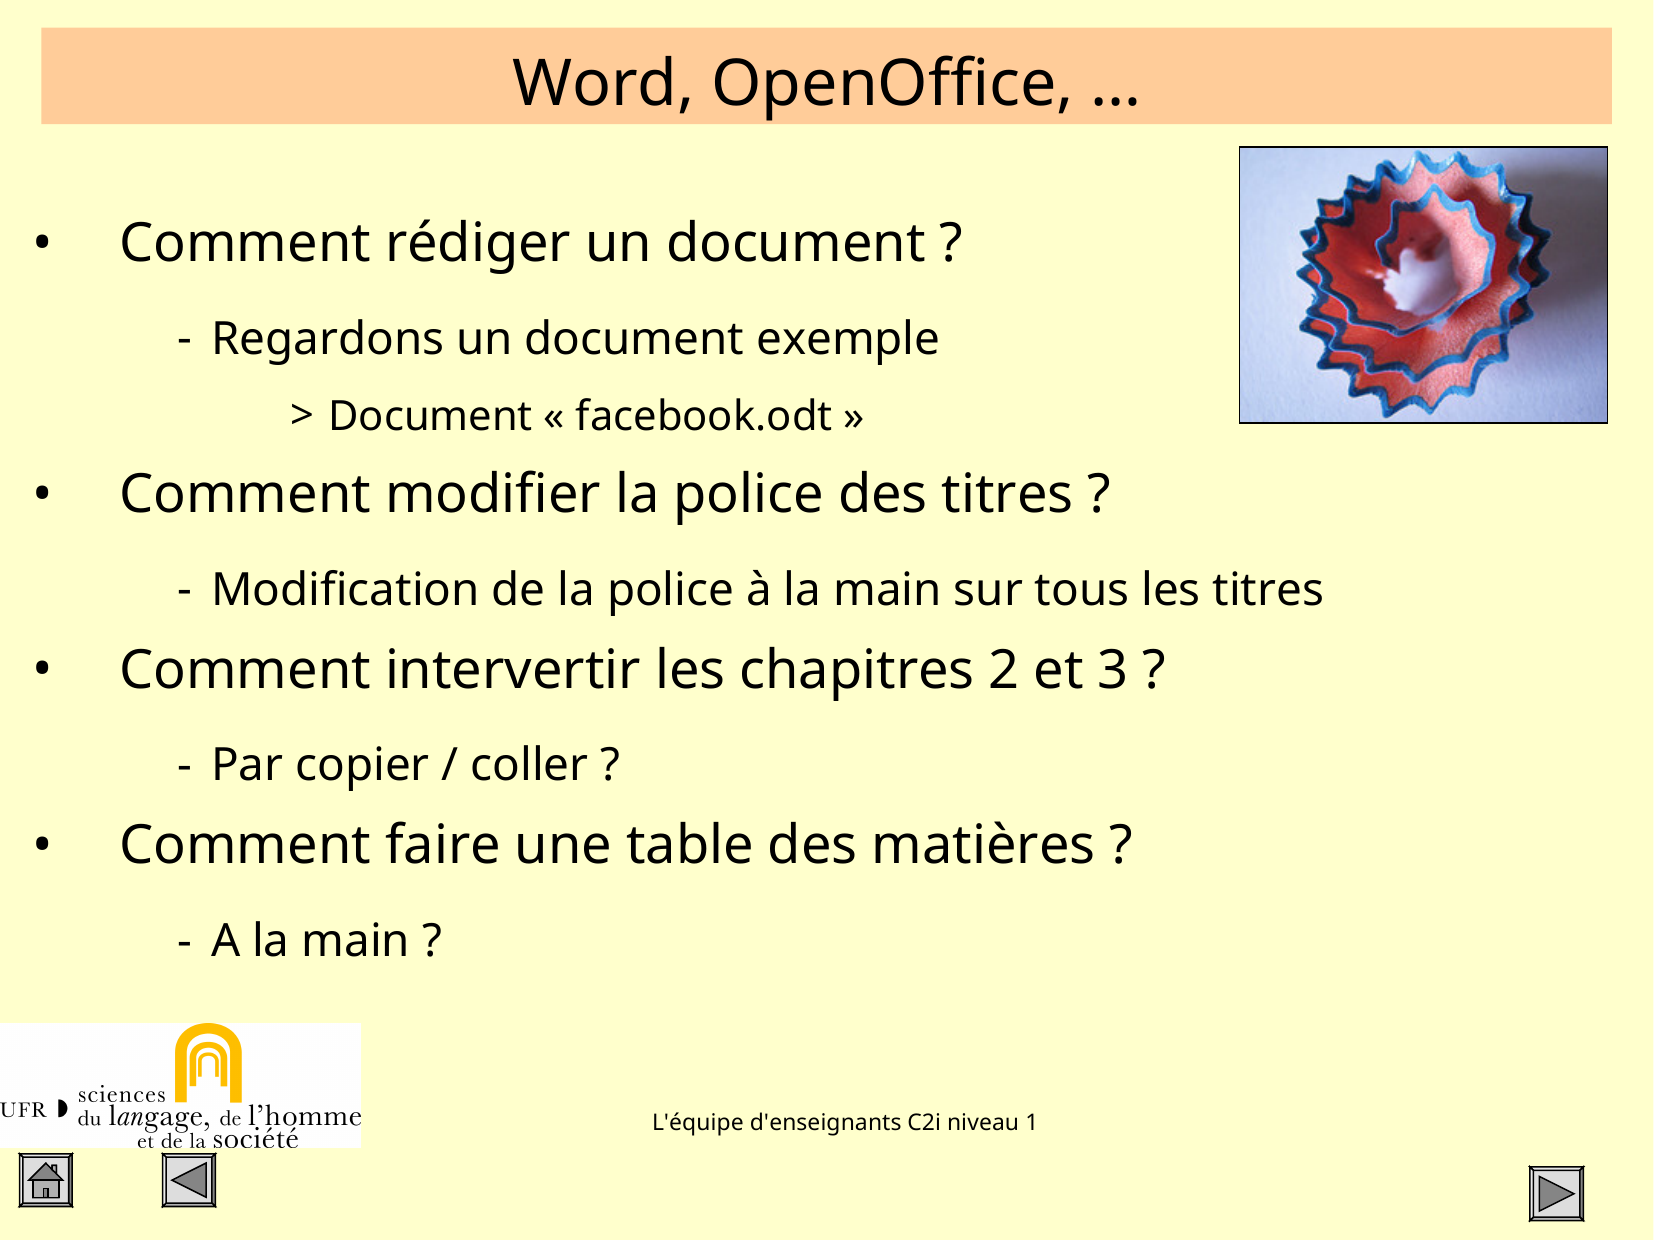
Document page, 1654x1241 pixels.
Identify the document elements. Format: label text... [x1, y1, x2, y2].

picture [1240, 147, 1607, 423]
title Word, OpenOffice, … [41, 27, 1612, 125]
picture [0, 1023, 361, 1148]
list Comment rédiger un document ? Regardons un document exemple Document « facebook.odt » Comment modifier la police des titres ? Modification de la police à la main sur tous les titres Comment intervertir les chapitres 2 et 3 ? Par copier / coller ? Comment faire une table des matières ? A la main ? [32, 206, 1609, 1075]
